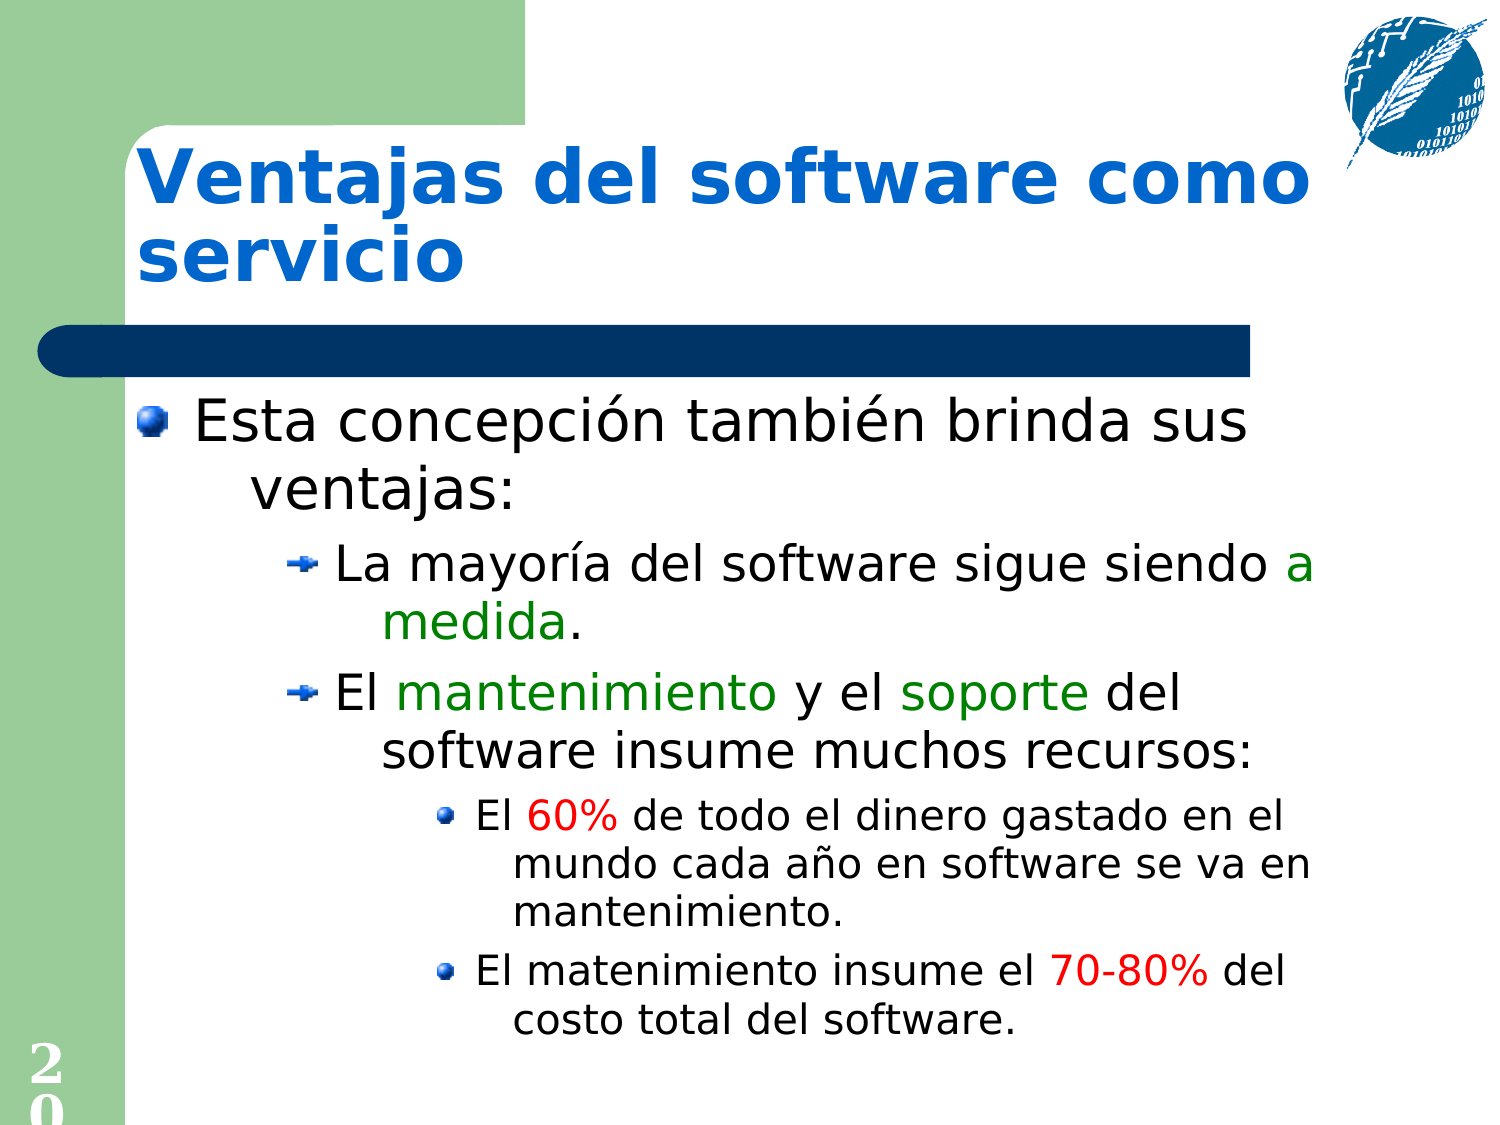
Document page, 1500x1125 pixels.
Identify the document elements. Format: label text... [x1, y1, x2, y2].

picture [1341, 15, 1487, 172]
list Esta concepción también brinda sus ventajas: La mayoría del software sigue siendo a medida. El mantenimiento y el soporte del software insume muchos recursos: El 60% de todo el dinero gastado en el mundo cada año en software se va en mantenimiento. El matenimiento insume el 70-80% del costo total del software. [137, 387, 1400, 1045]
picture [1436, 127, 1450, 136]
picture [1427, 138, 1431, 148]
title Ventajas del software como servicio [136, 135, 1414, 302]
picture [1416, 140, 1425, 149]
picture [1433, 139, 1440, 147]
